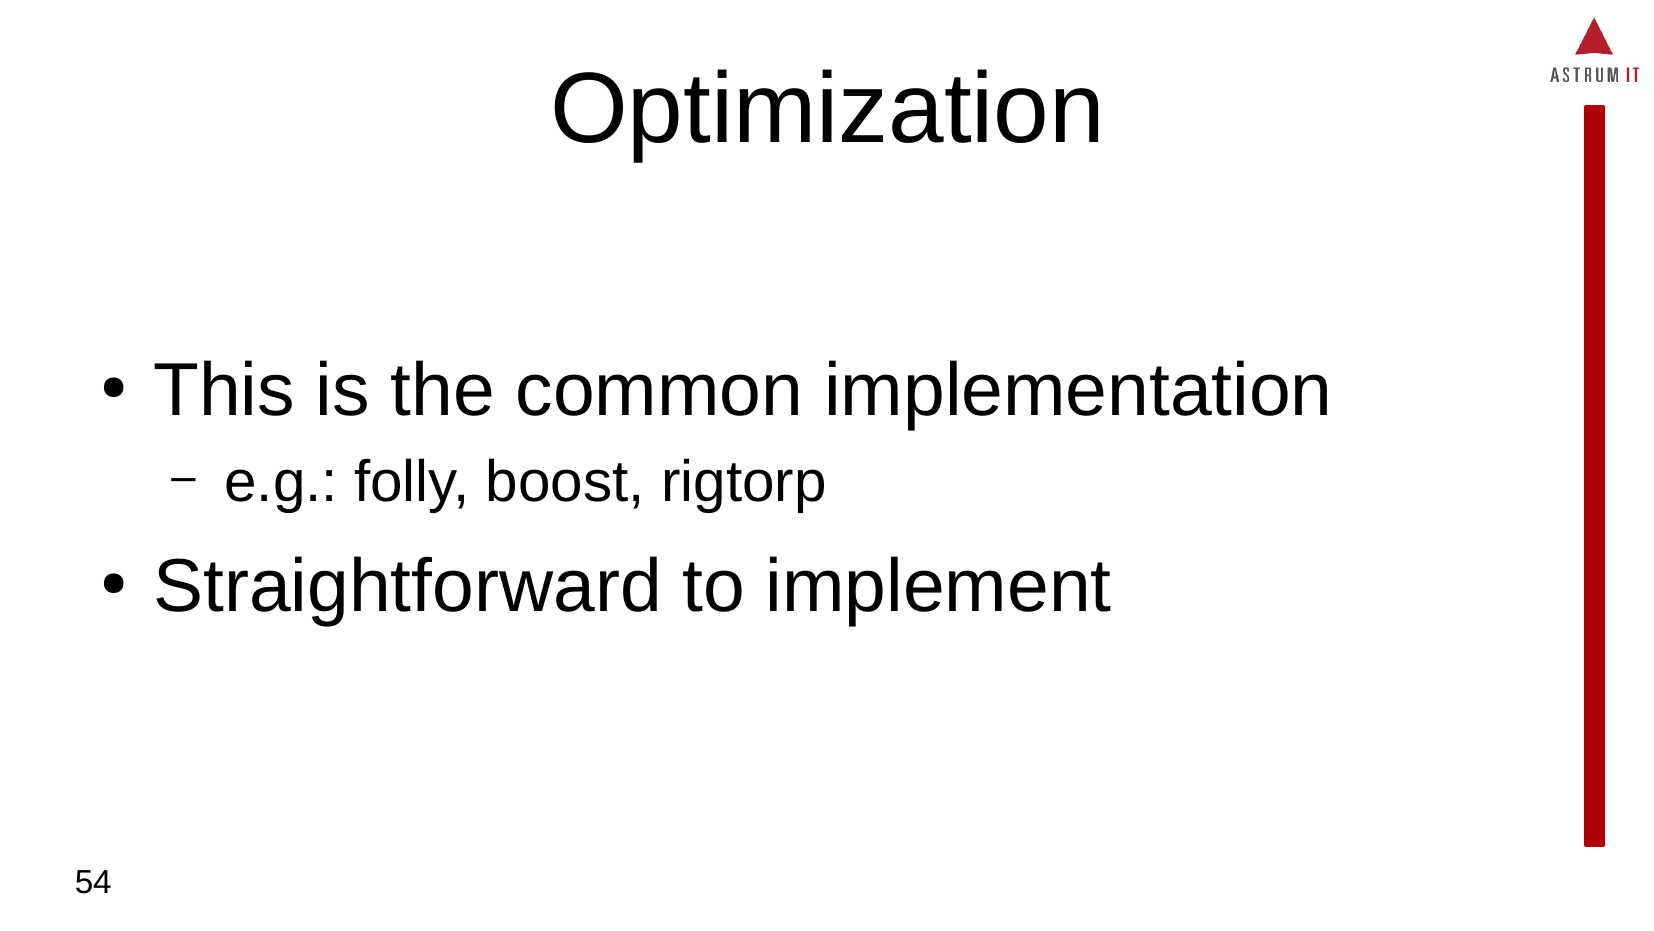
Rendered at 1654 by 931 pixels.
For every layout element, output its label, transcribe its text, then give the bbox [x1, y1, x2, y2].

list This is the common implementation e.g.: folly, boost, rigtorp Straightforward to implement [82, 217, 1571, 757]
picture [1550, 17, 1639, 82]
title Optimization [114, 30, 1541, 186]
